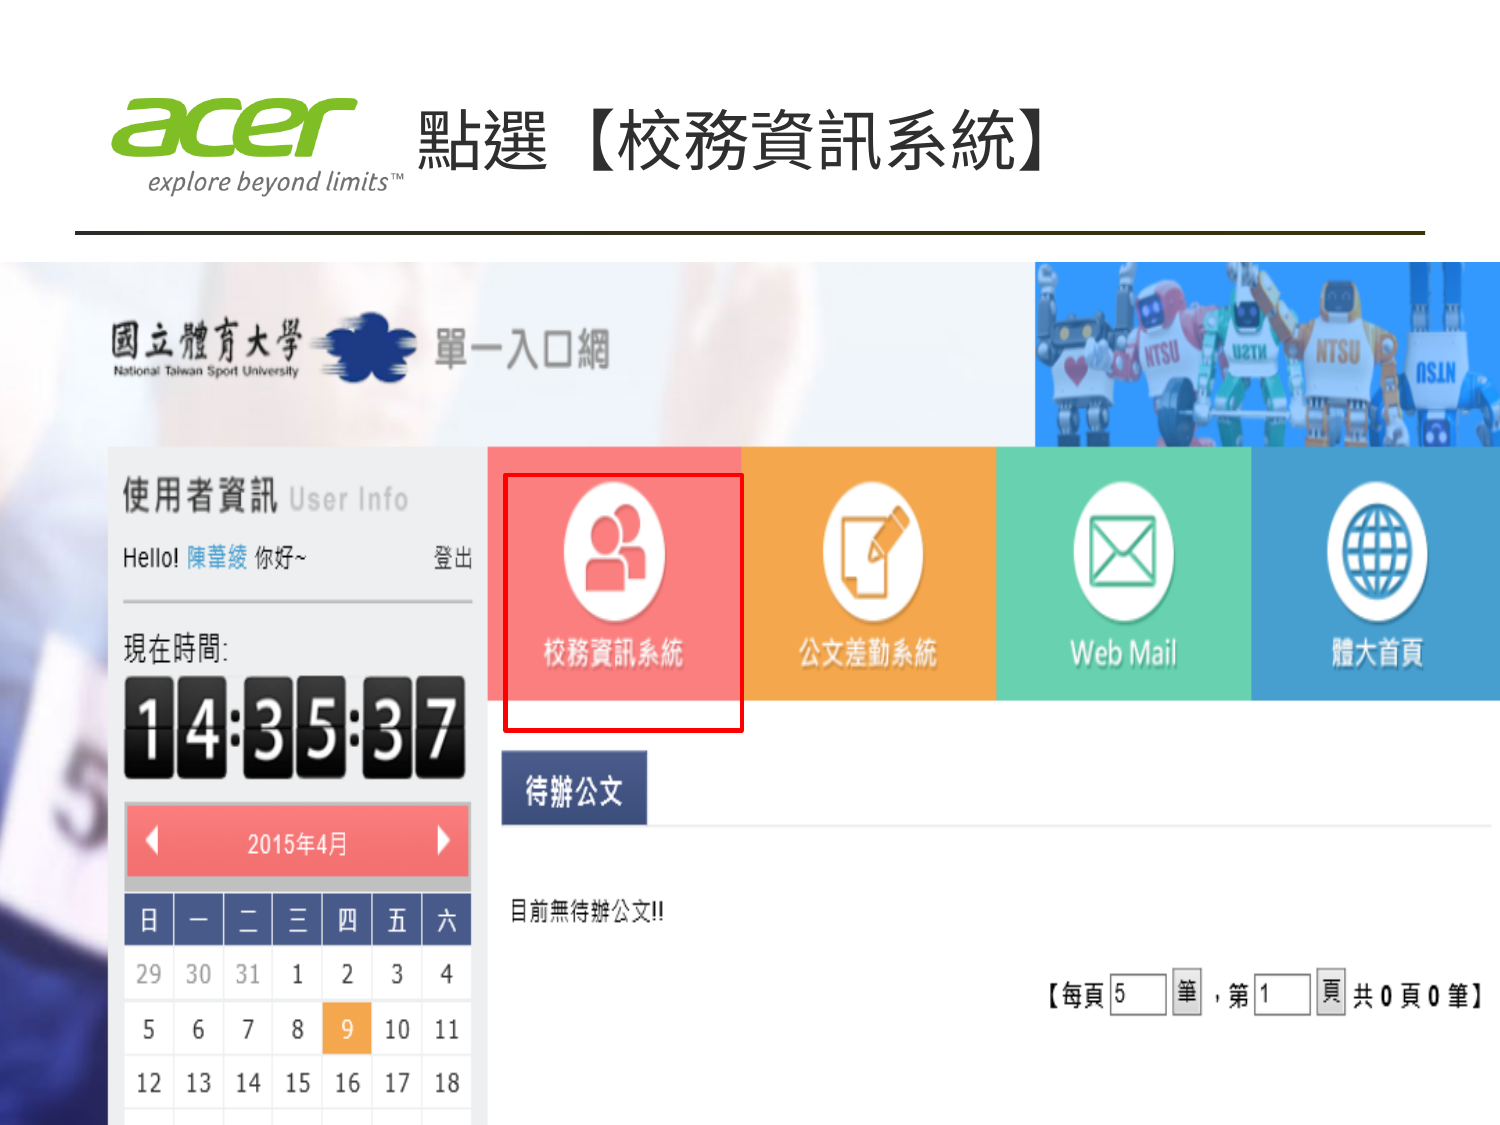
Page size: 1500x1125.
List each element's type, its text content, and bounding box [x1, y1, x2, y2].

title 點選【校務資訊系統】 [75, 45, 1426, 233]
picture [0, 262, 1500, 1125]
